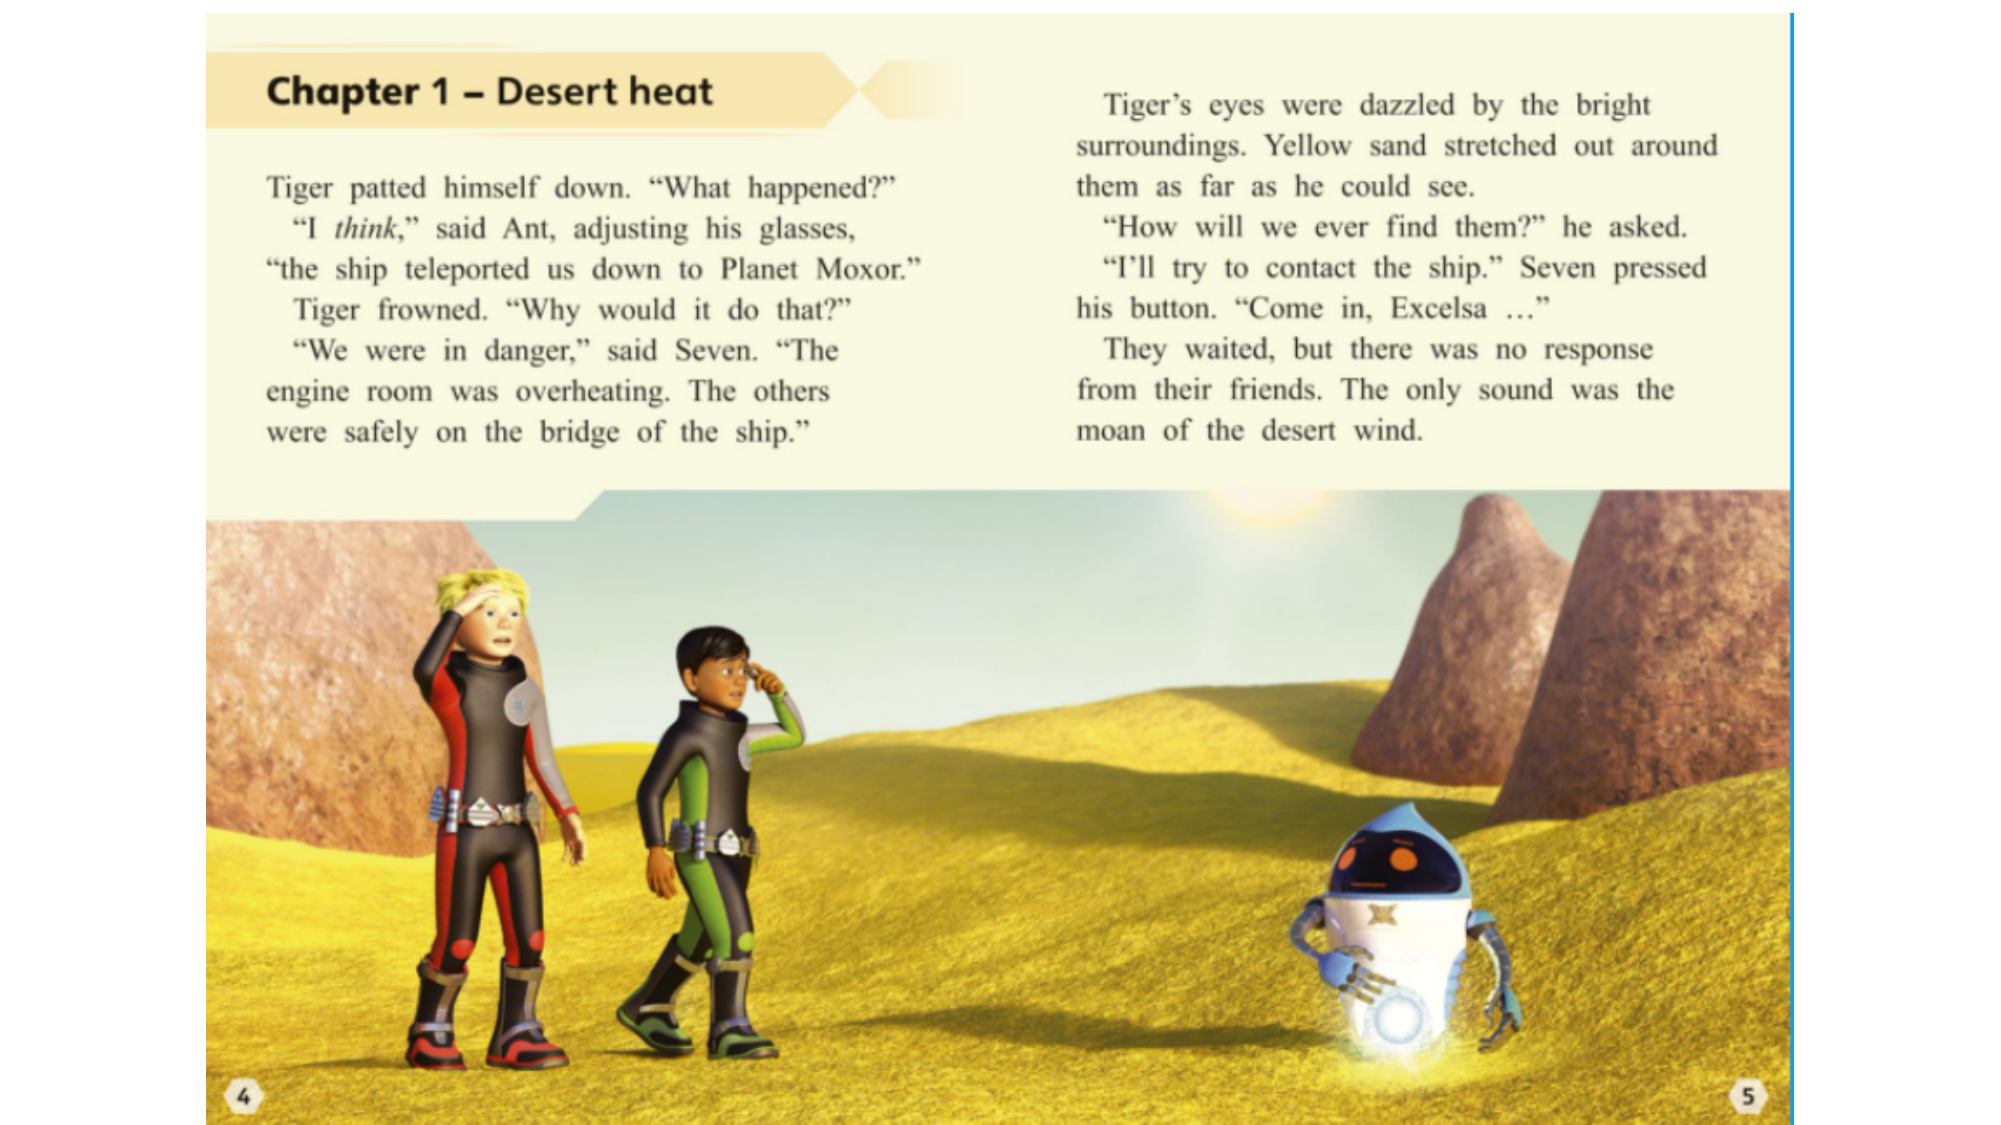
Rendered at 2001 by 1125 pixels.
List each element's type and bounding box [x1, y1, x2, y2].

picture [206, 13, 1794, 1125]
